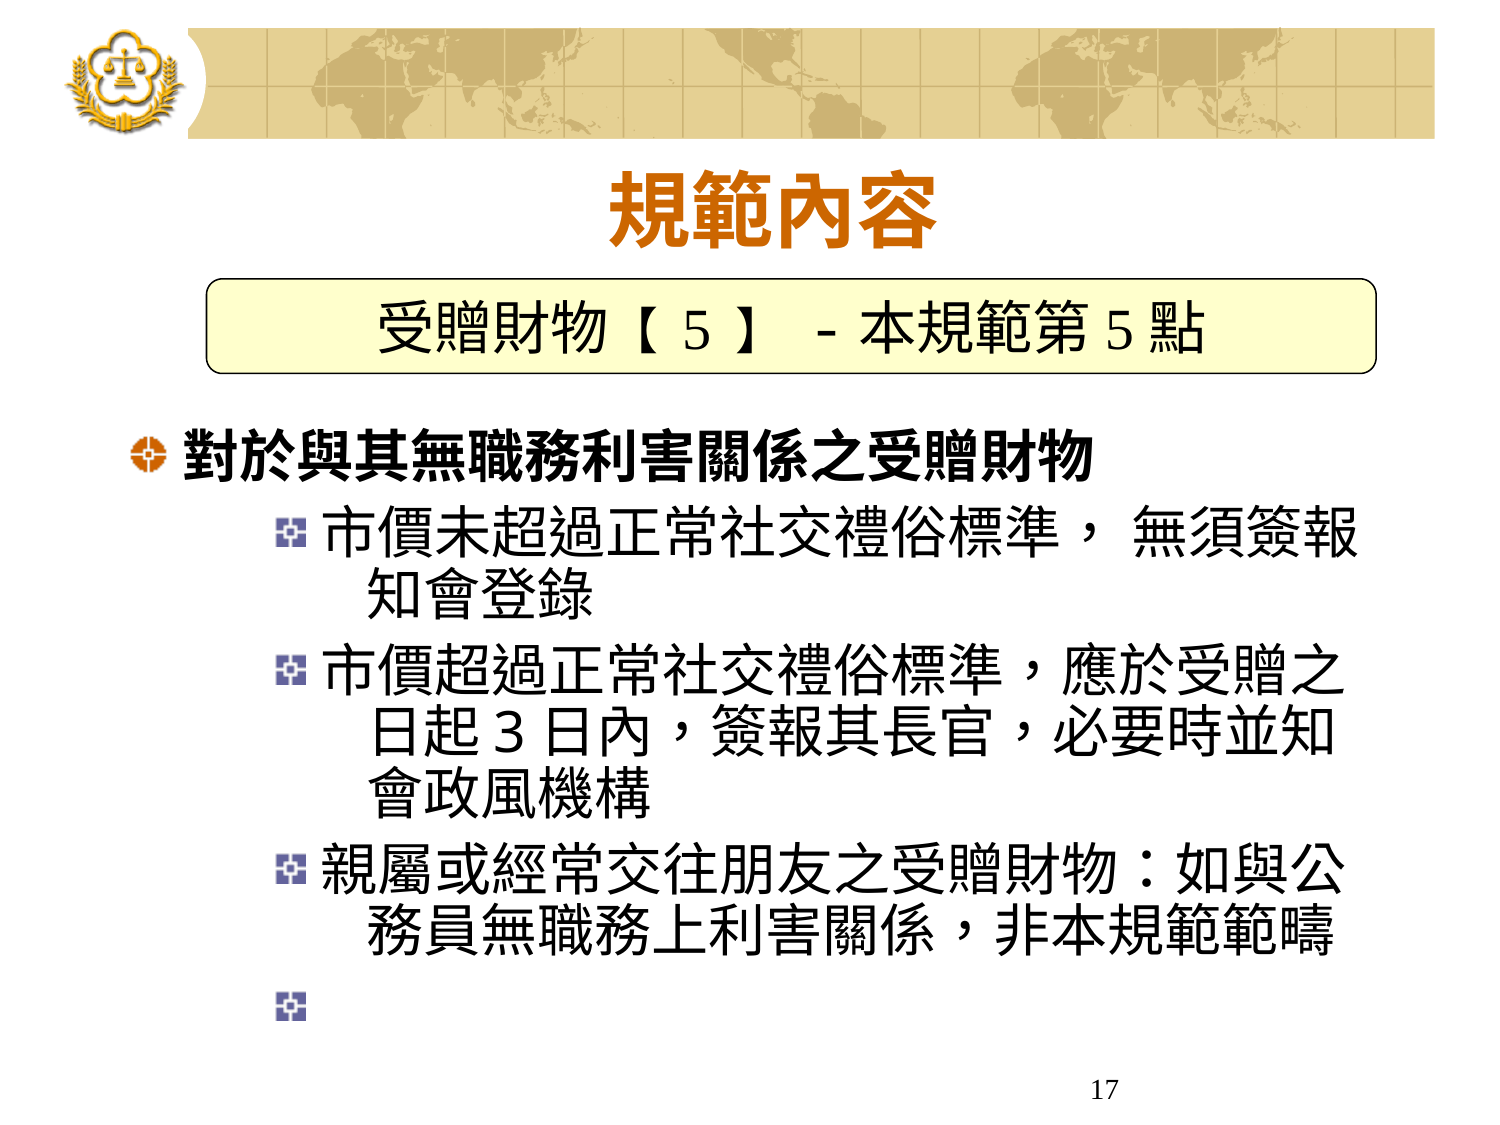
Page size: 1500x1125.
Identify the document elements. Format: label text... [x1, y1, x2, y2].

text_box [1074, 1037, 1388, 1113]
title 規範內容 [513, 148, 1034, 268]
text_box 受贈財物【 5 】 -本規範第5點 [206, 278, 1377, 374]
list 對於與其無職務利害關係之受贈財物 市價未超過正常社交禮俗標準， 無須簽報知會登錄 市價超過正常社交禮俗標準，應於受贈之日起3日內，簽報其長官，必要時並知會政風機構 親屬或經常交往朋友之受贈財物：如與公務員無職務上利害關係，非本規範範疇 [112, 420, 1388, 1028]
